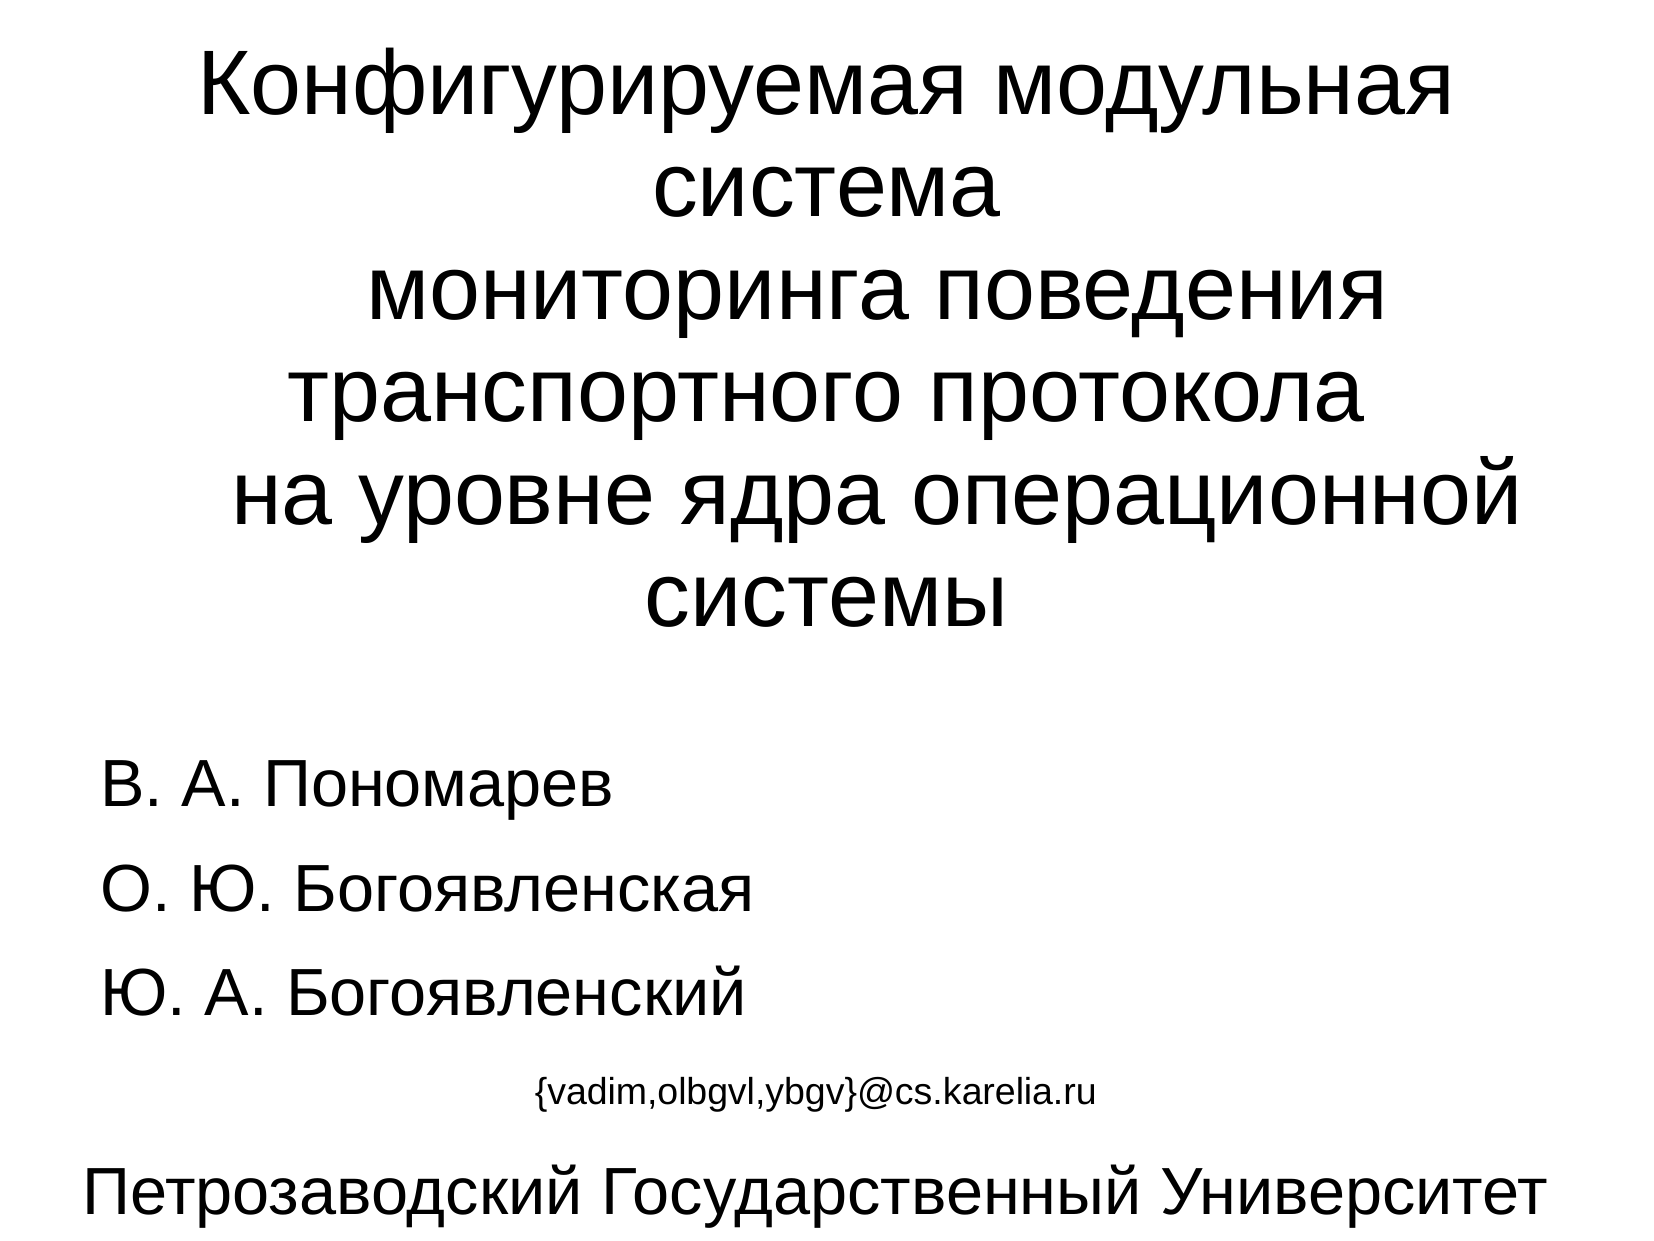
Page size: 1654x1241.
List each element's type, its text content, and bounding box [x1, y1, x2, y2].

title Конфигурируемая модульная система мониторинга поведения транспортного протокола на уровне ядра операционной системы [82, 31, 1571, 647]
list В. А. Пономарев О. Ю. Богоявленская Ю. А. Богоявленский [82, 746, 1571, 1030]
text_box {vadim,olbgvl,ybgv}@cs.karelia.ru Петрозаводский Государственный Университет [67, 1062, 1569, 1237]
